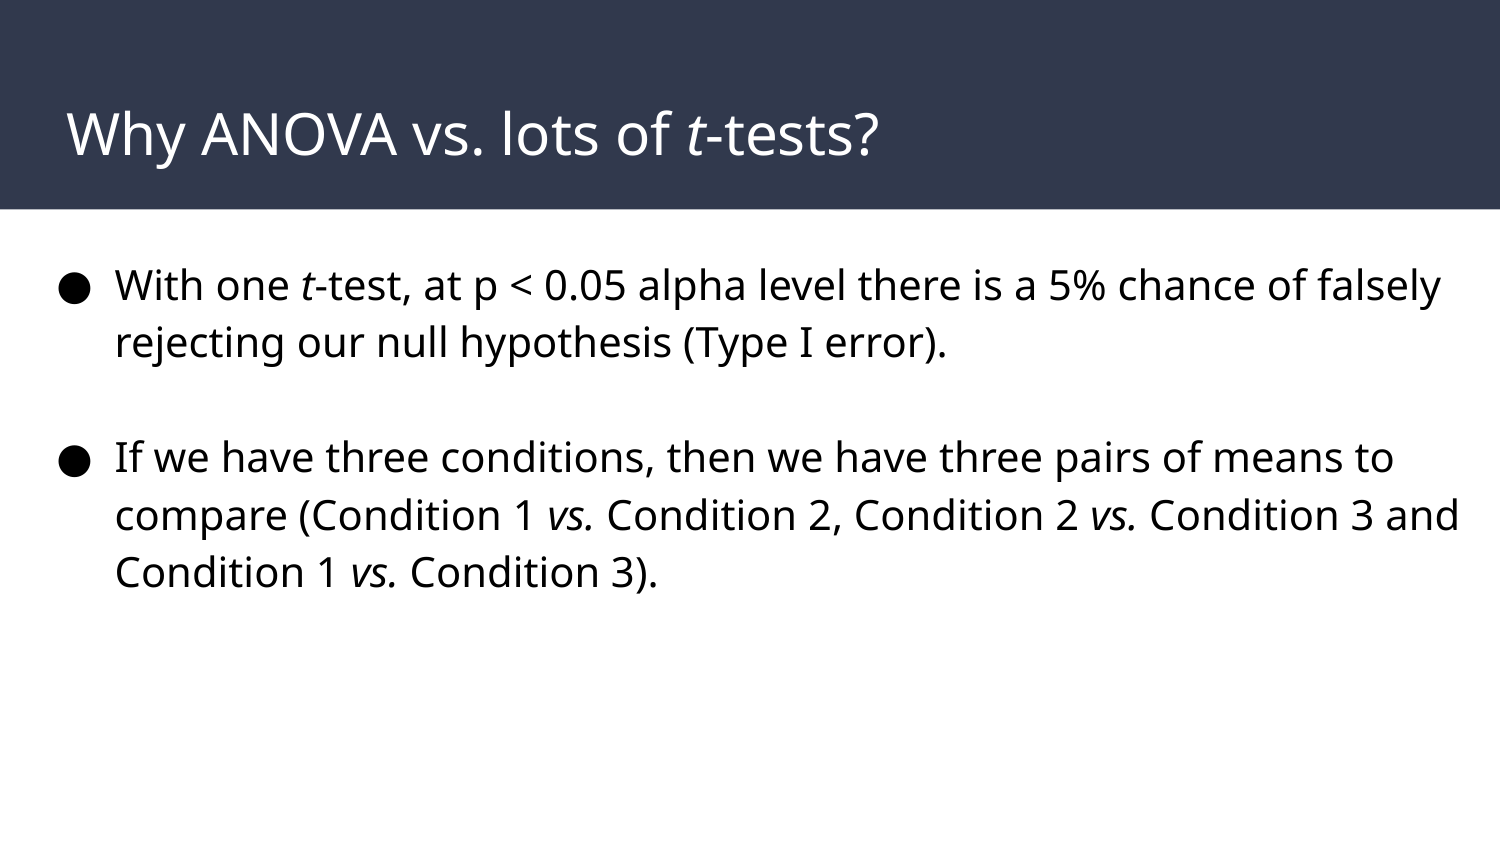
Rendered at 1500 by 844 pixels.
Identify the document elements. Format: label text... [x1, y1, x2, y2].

text_box With one t-test, at p < 0.05 alpha level there is a 5% chance of falsely rejecting our null hypothesis (Type I error). If we have three conditions, then we have three pairs of means to compare (Condition 1 vs. Condition 2, Condition 2 vs. Condition 3 and Condition 1 vs. Condition 3). [24, 235, 1477, 826]
title Why ANOVA vs. lots of t-tests? [51, 82, 1449, 185]
